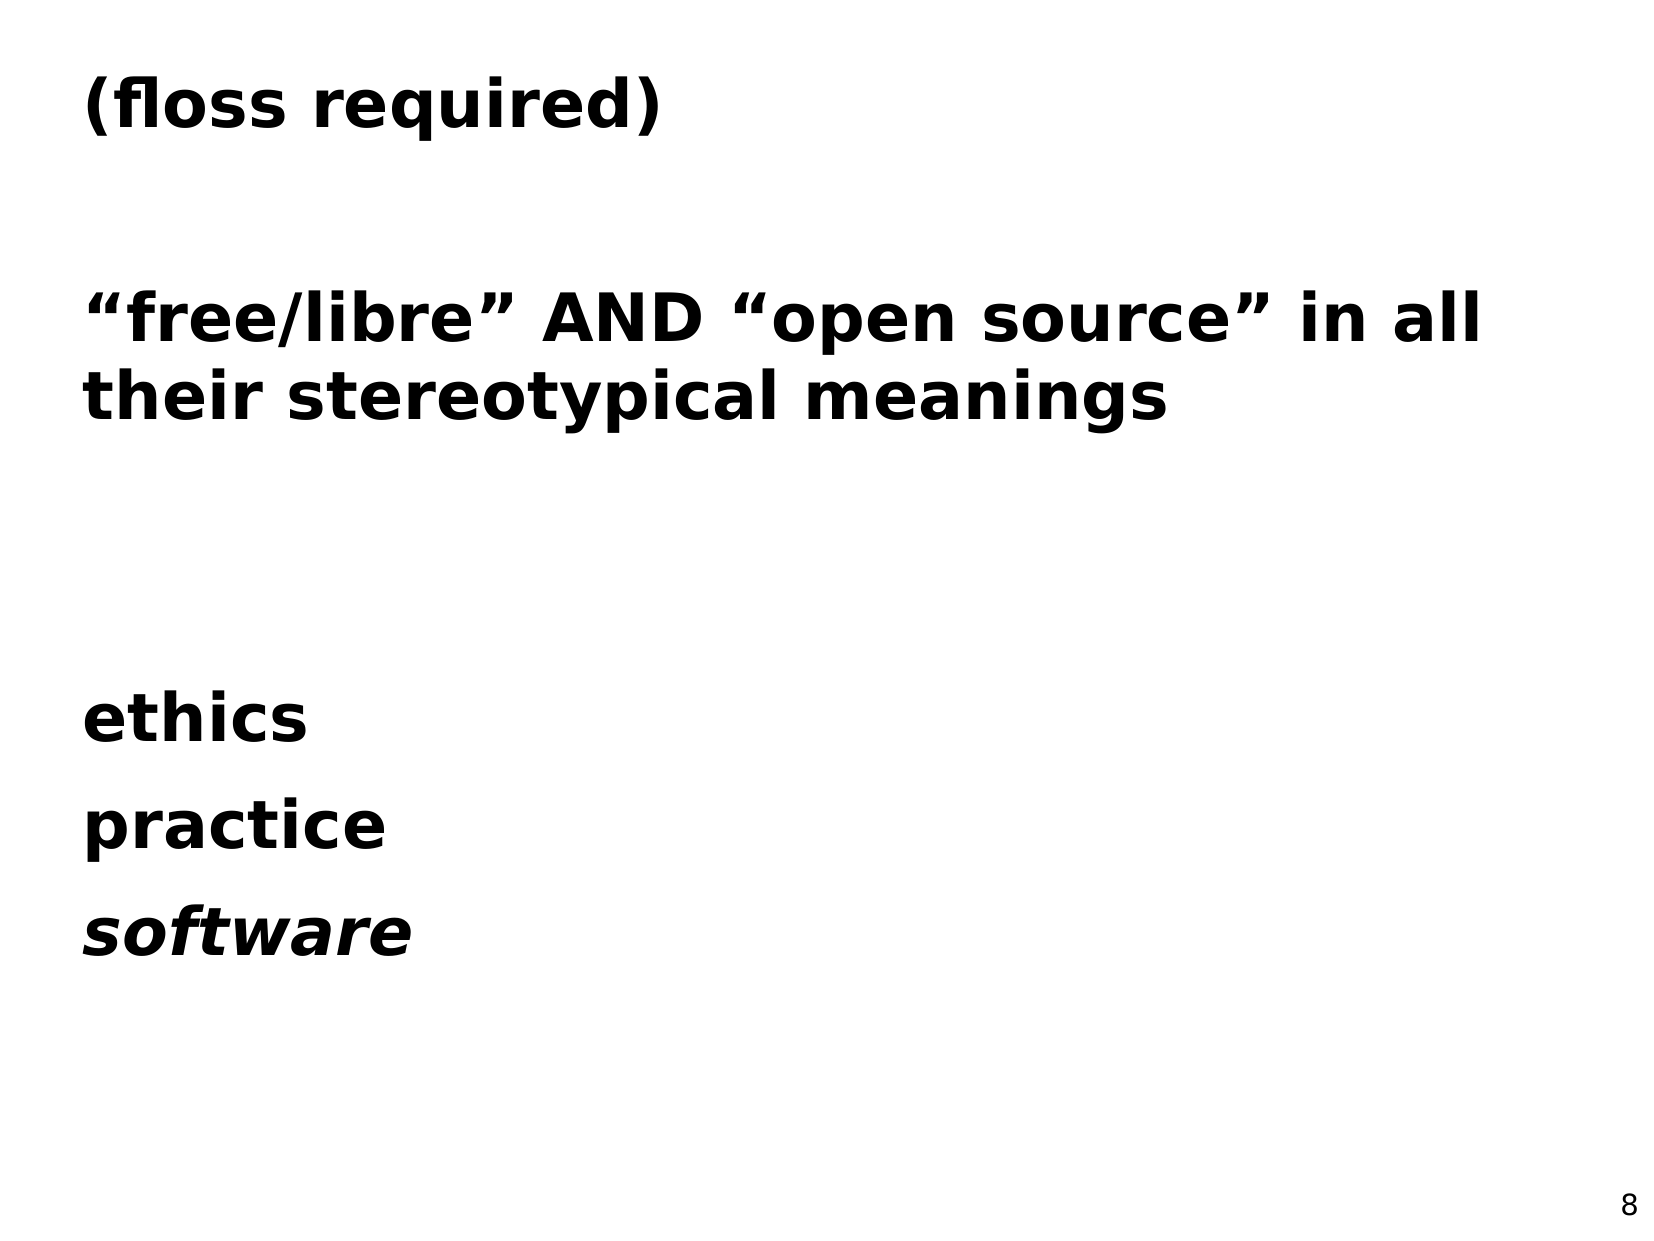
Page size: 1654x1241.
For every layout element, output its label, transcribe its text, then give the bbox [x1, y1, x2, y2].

list (floss required) “free/libre” AND “open source” in all their stereotypical meanings ethics practice software [82, 65, 1571, 1062]
